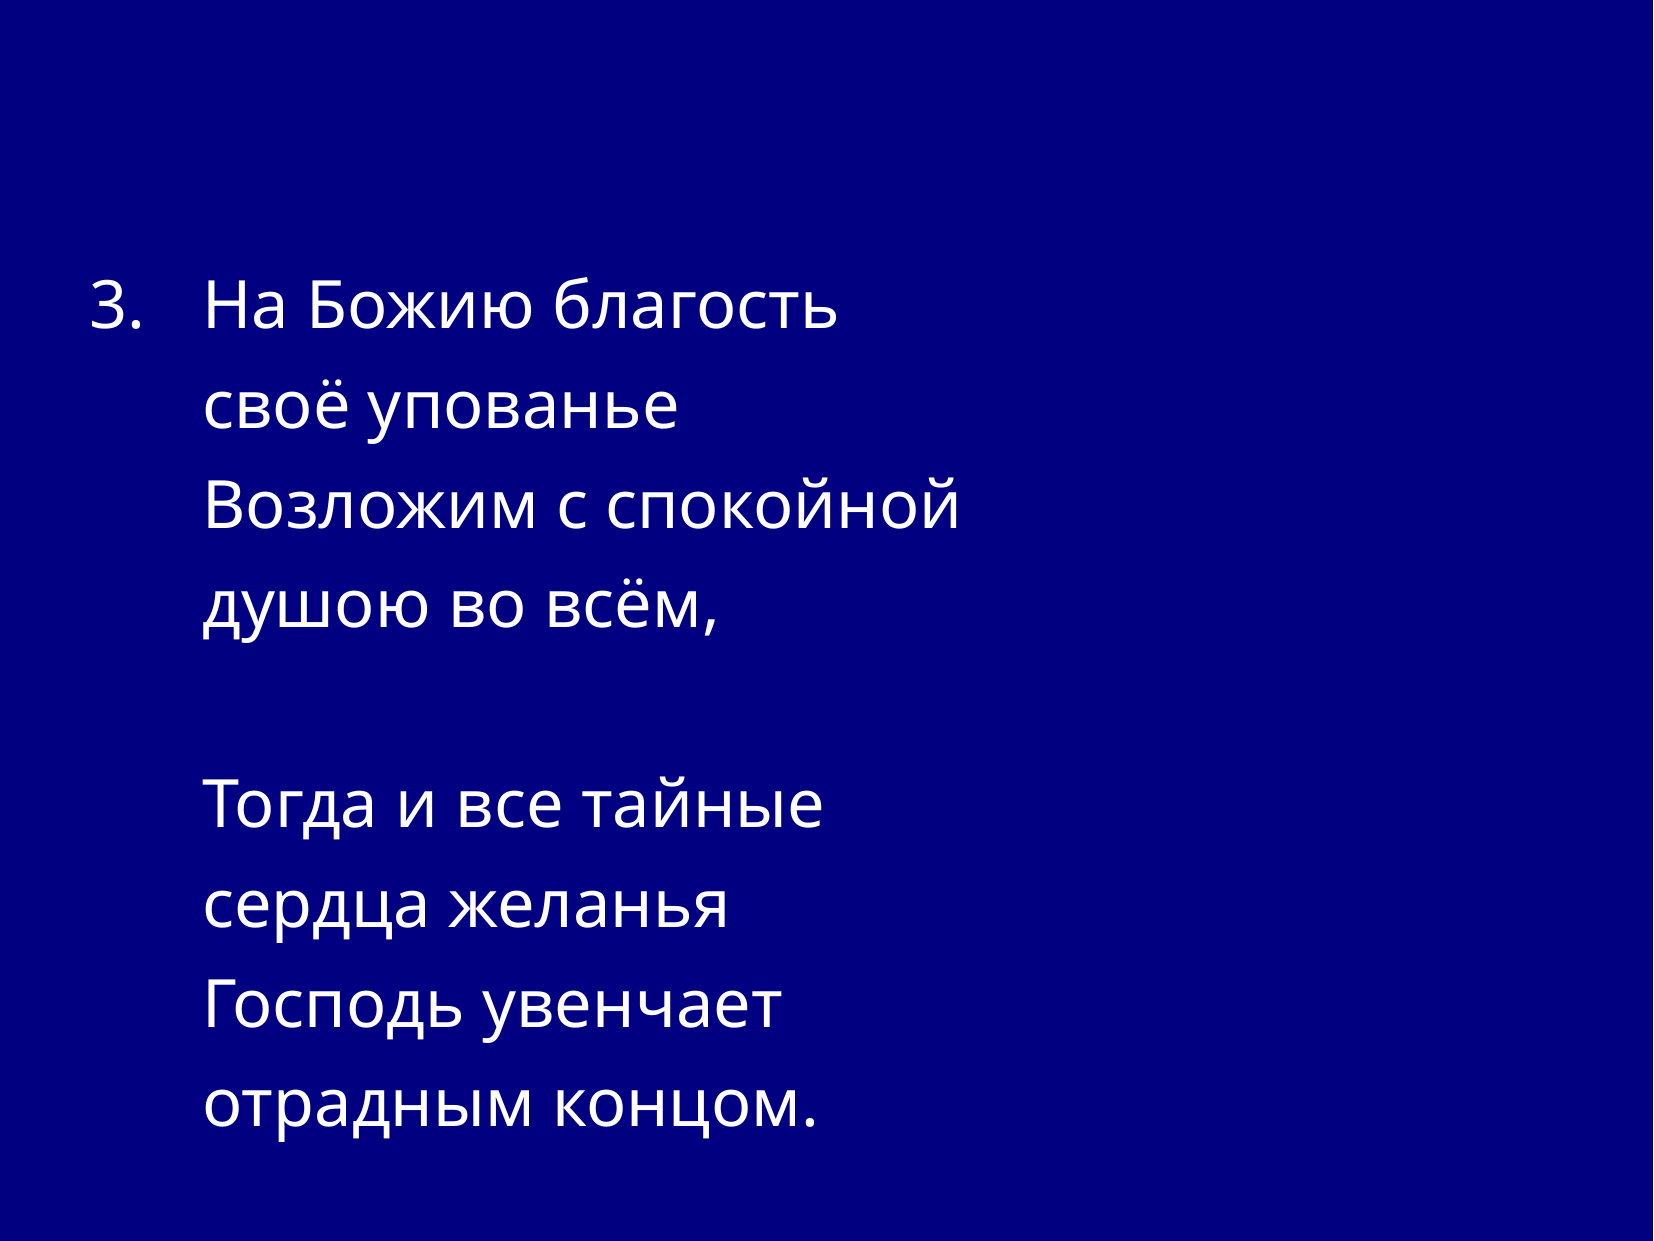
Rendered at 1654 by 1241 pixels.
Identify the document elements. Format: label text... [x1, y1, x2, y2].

text_box 3. На Божию благость своё упованье Возложим с спокойной душою во всём, Тогда и все тайные сердца желанья Господь увенчает отрадным концом. [75, 150, 1576, 1163]
